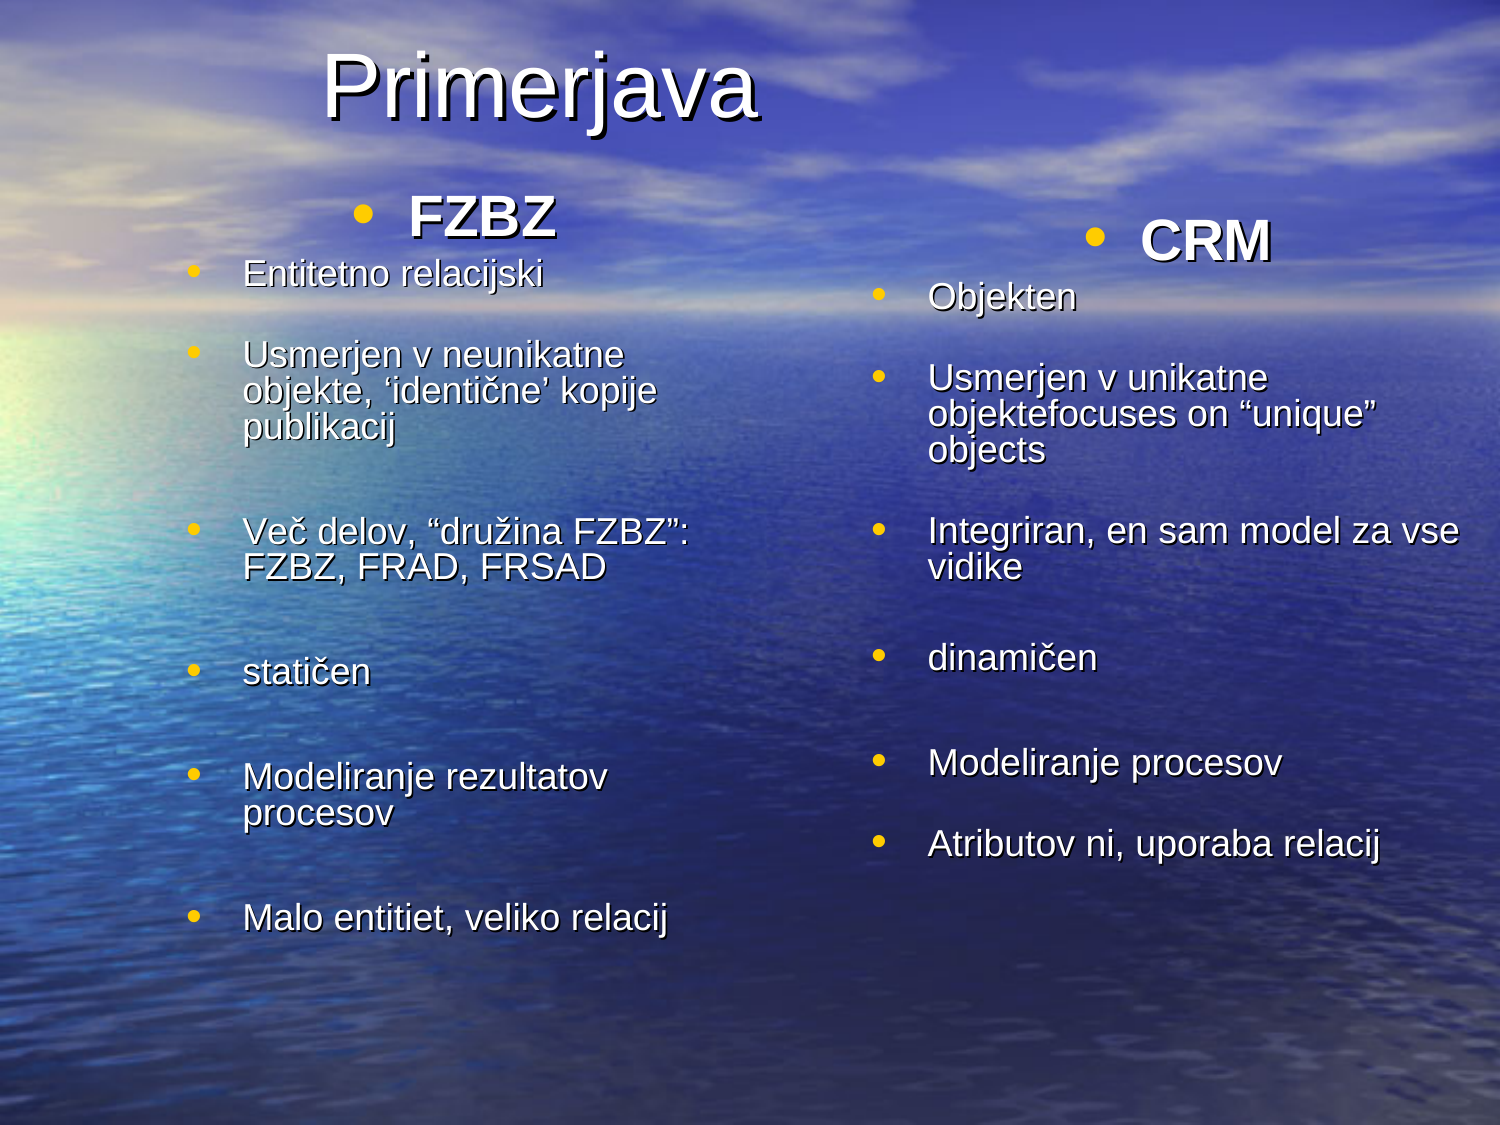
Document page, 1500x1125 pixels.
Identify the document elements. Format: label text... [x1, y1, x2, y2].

list CRM Objekten Usmerjen v unikatne objektefocuses on “unique” objects Integriran, en sam model za vse vidike dinamičen Modeliranje procesov Atributov ni, uporaba relacij [856, 208, 1500, 1026]
picture [0, 0, 1500, 1125]
list FZBZ Entitetno relacijski Usmerjen v neunikatne objekte, ‘identične’ kopije publikacij Več delov, “družina FZBZ”: FZBZ, FRAD, FRSAD statičen Modeliranje rezultatov procesov Malo entitiet, veliko relacij [171, 184, 738, 946]
title Primerjava [50, 0, 1326, 161]
